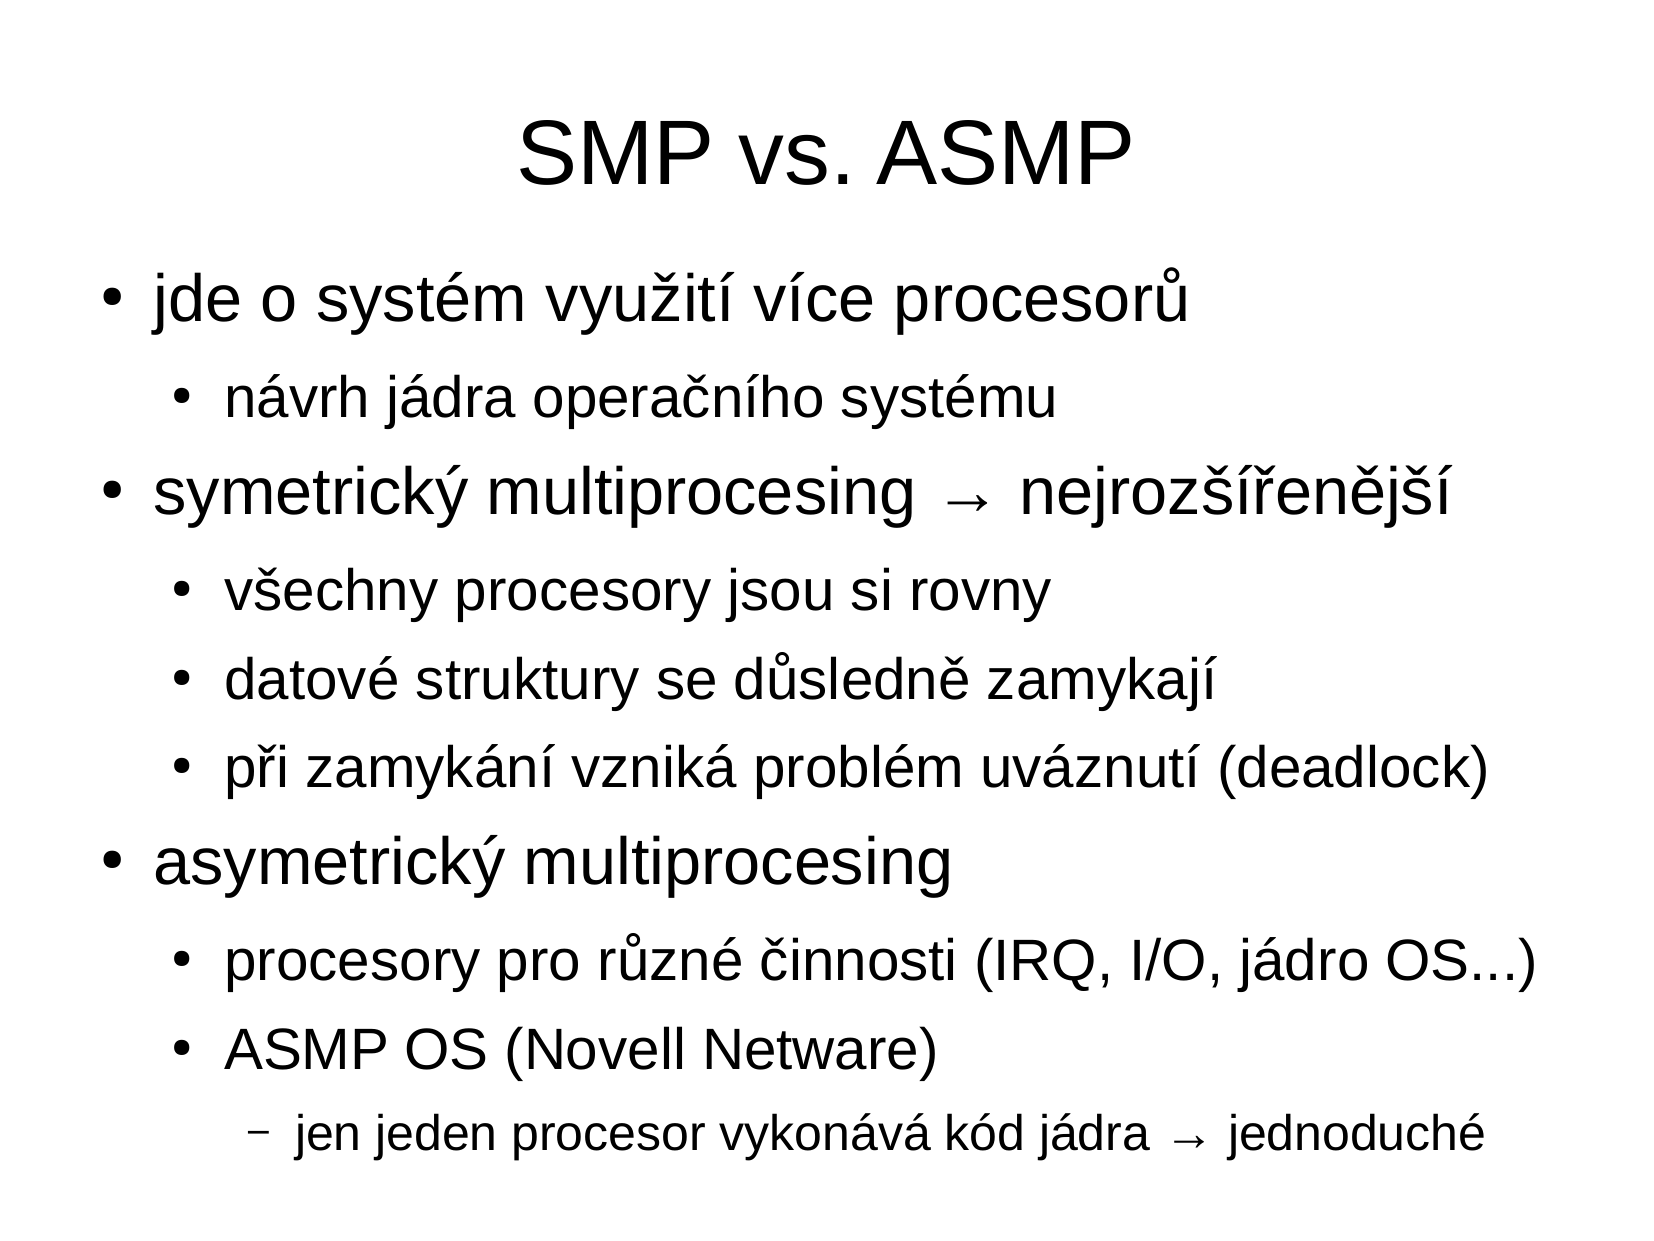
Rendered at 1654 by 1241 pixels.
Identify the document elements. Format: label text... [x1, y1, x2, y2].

list jde o systém využití více procesorů návrh jádra operačního systému symetrický multiprocesing → nejrozšířenější všechny procesory jsou si rovny datové struktury se důsledně zamykají při zamykání vzniká problém uváznutí (deadlock) asymetrický multiprocesing procesory pro různé činnosti (IRQ, I/O, jádro OS...) ASMP OS (Novell Netware) jen jeden procesor vykonává kód jádra → jednoduché [82, 260, 1571, 1160]
title SMP vs. ASMP [82, 56, 1571, 250]
